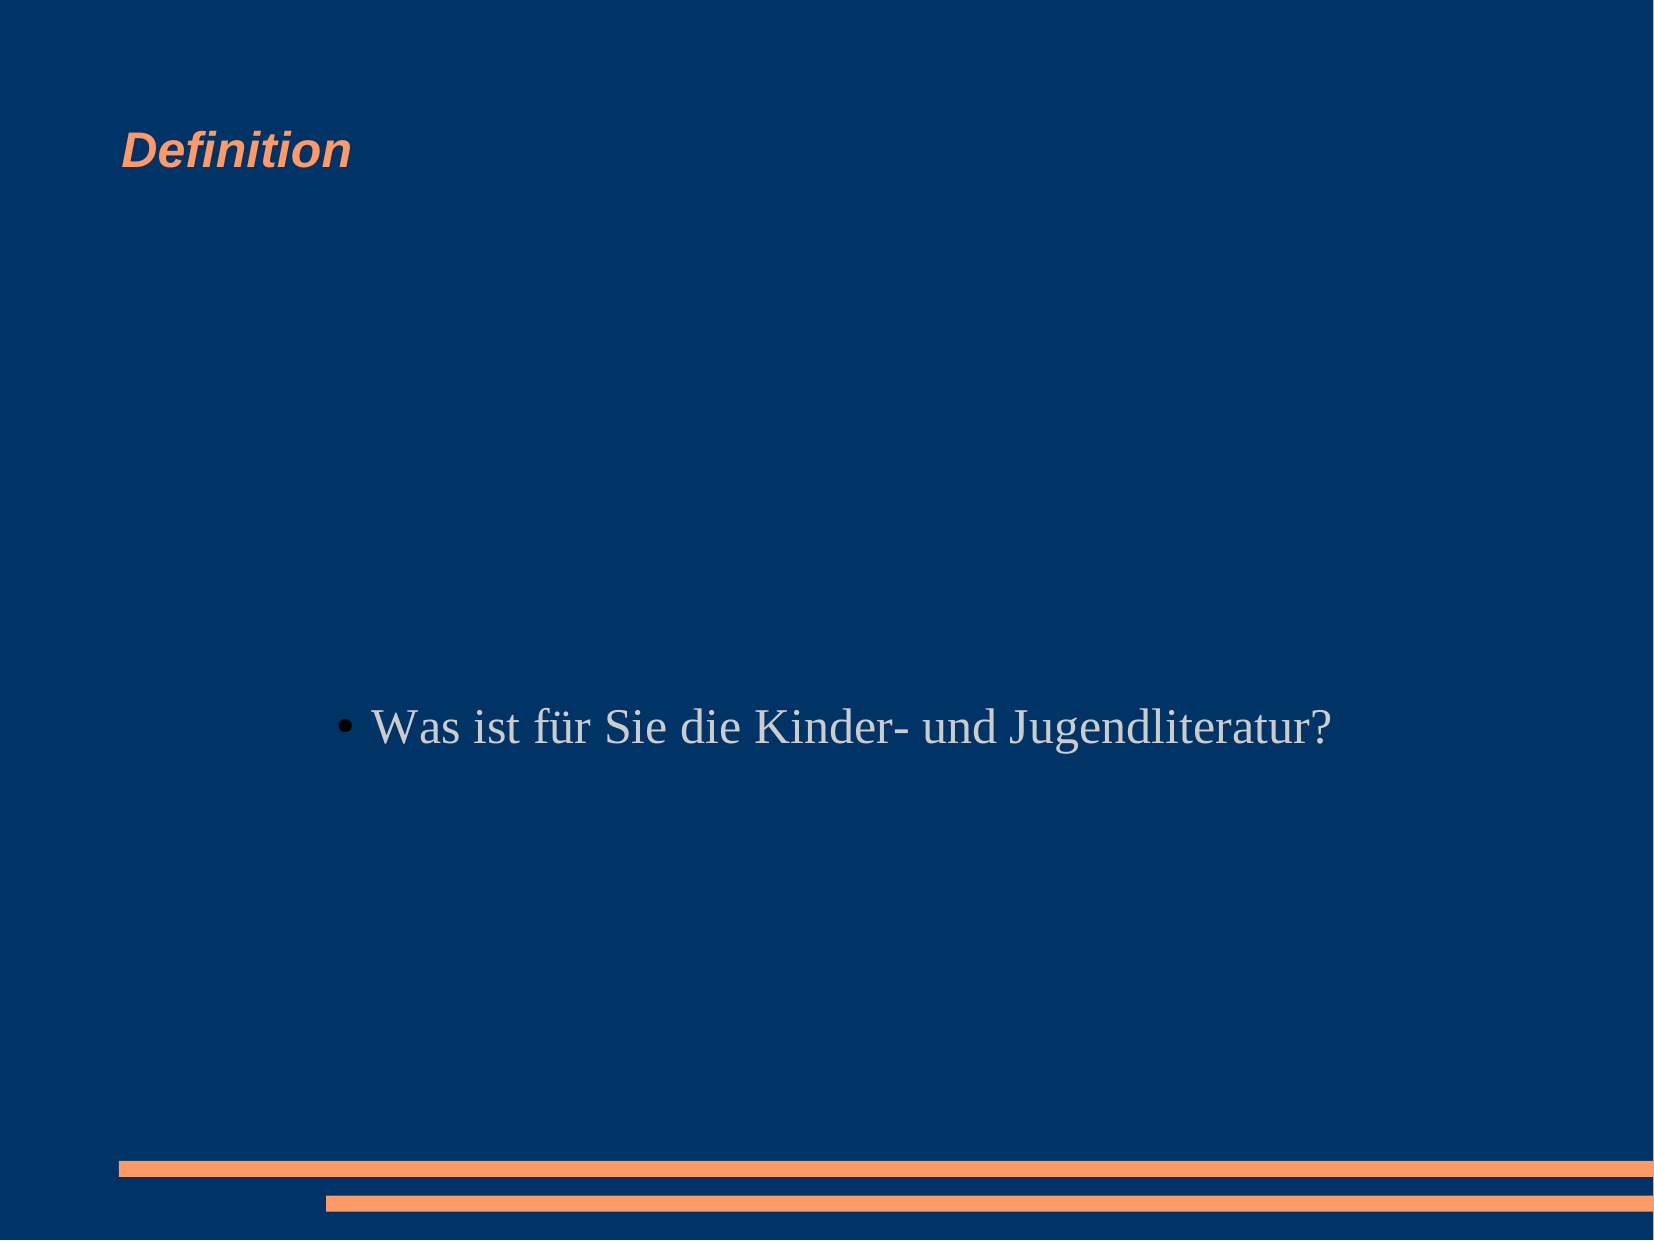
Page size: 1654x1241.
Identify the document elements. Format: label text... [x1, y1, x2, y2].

subtitle Was ist für Sie die Kinder- und Jugendliteratur? [121, 322, 1561, 1132]
title Definition [121, 46, 1534, 254]
